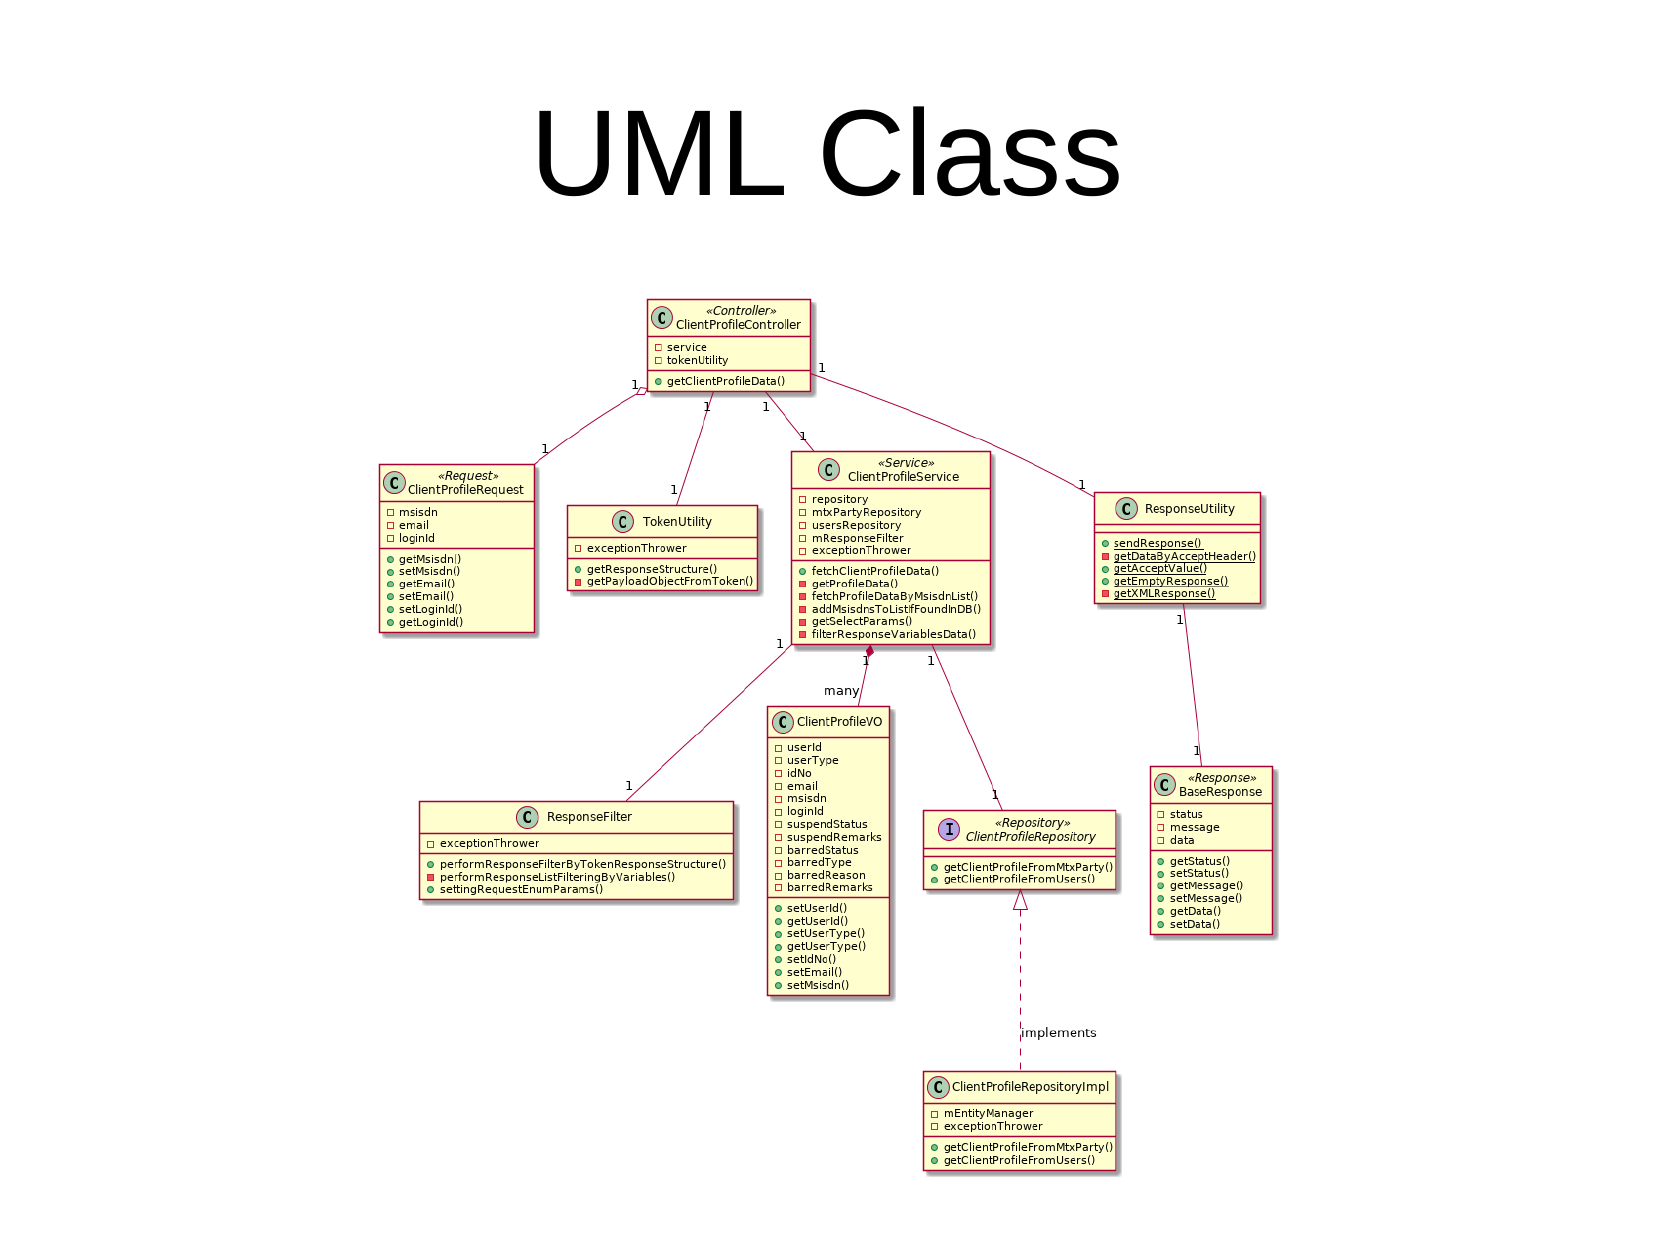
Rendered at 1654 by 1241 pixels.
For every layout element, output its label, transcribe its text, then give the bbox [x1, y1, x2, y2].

picture [373, 291, 1281, 1180]
title UML Class [82, 49, 1571, 257]
